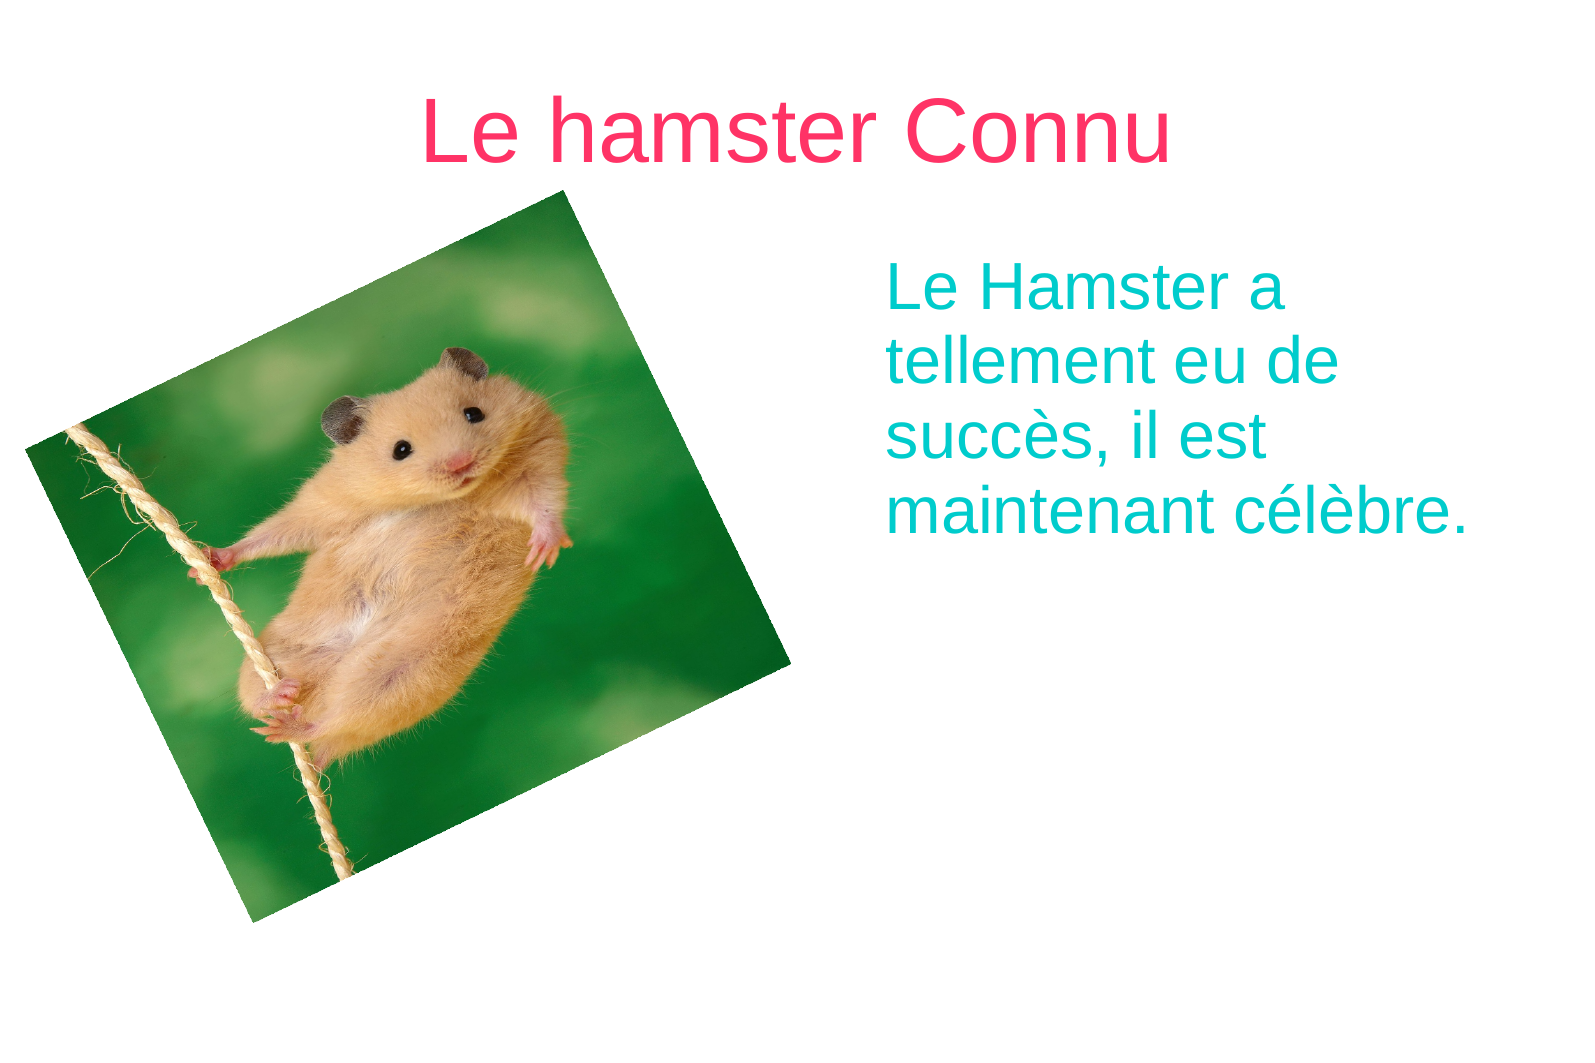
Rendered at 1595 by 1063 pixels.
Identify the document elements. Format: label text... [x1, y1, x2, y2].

list Le Hamster a tellement eu de succès, il est maintenant célèbre. [814, 248, 1516, 936]
picture [24, 189, 791, 923]
title Le hamster Connu [79, 49, 1515, 213]
